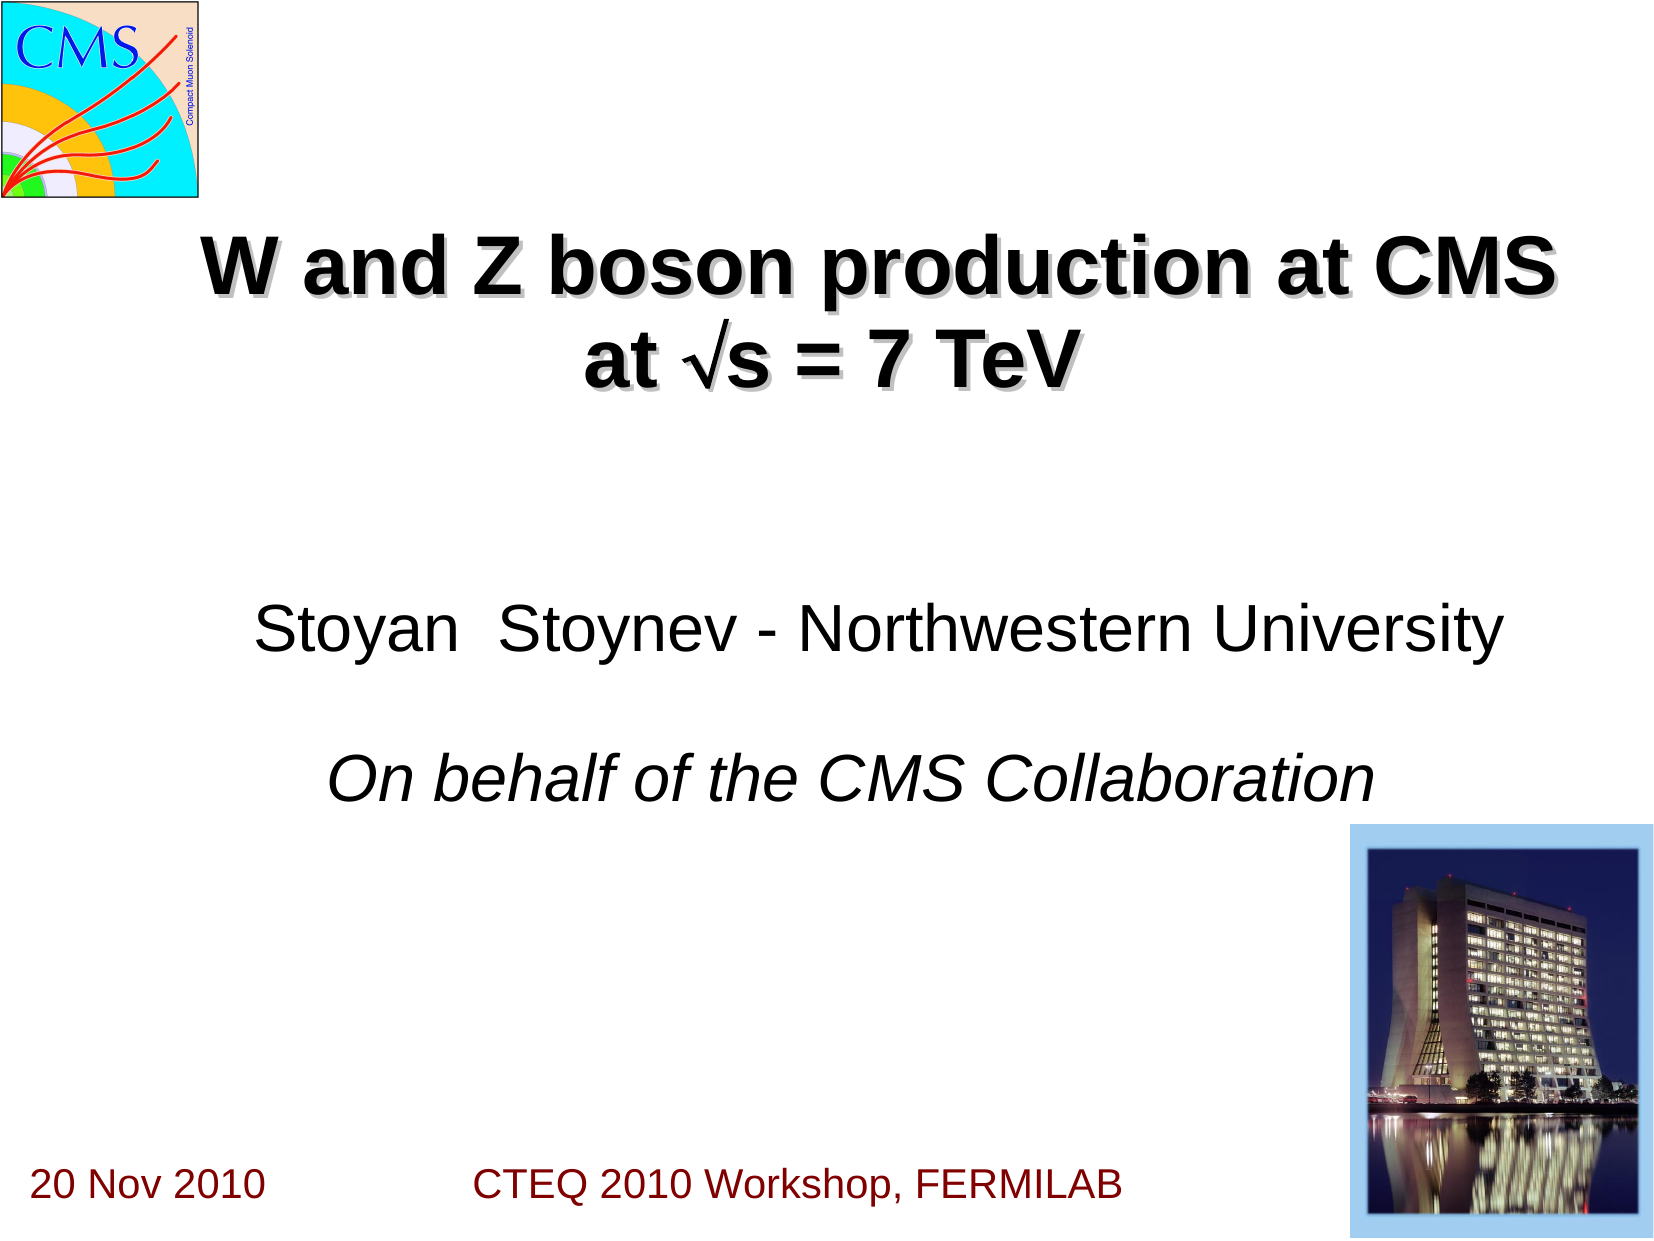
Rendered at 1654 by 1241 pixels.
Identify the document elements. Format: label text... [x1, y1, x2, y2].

picture [1350, 824, 1654, 1238]
text_box CTEQ 2010 Workshop, FERMILAB [457, 1153, 1139, 1230]
text_box 20 Nov 2010 [14, 1153, 282, 1230]
picture [0, 1, 199, 198]
text_box W and Z boson production at CMS at s = 7 TeV Stoyan Stoynev - Northwestern University On behalf of the CMS Collaboration [92, 118, 1593, 1039]
